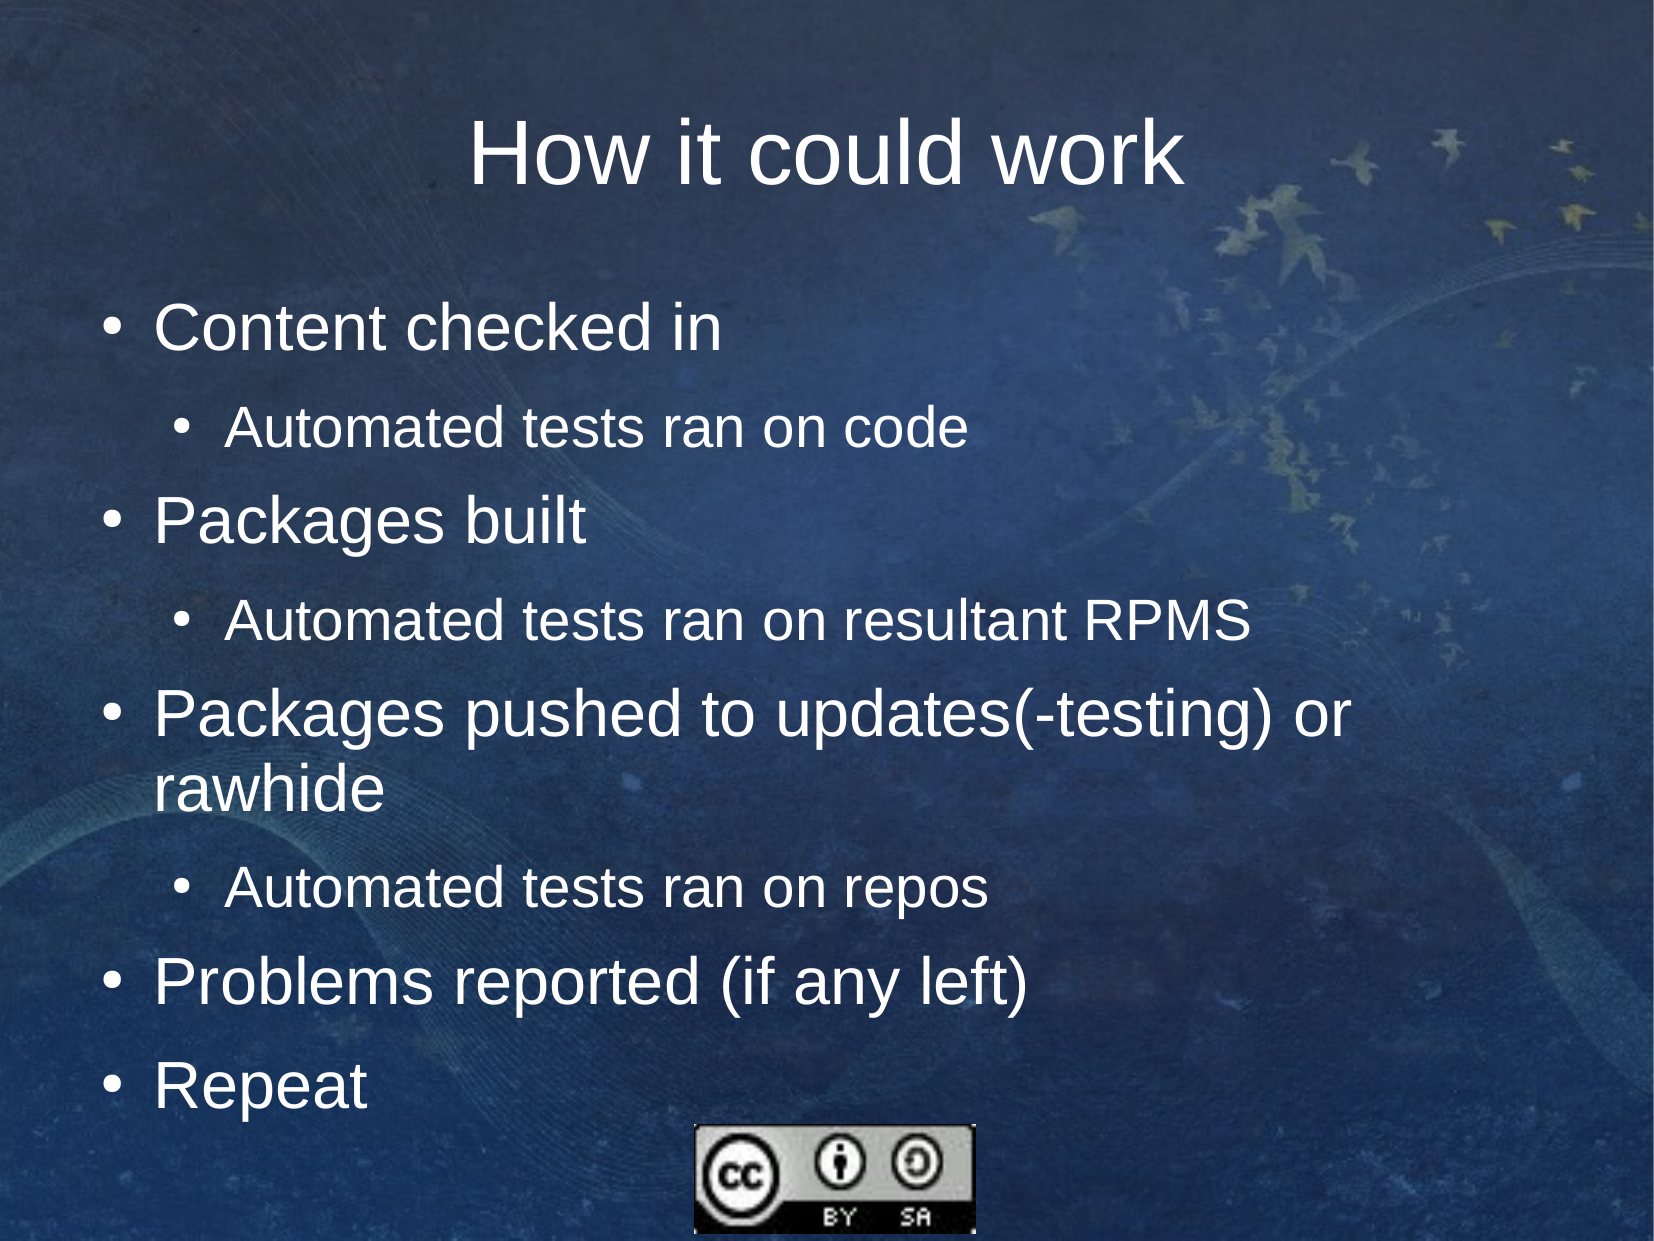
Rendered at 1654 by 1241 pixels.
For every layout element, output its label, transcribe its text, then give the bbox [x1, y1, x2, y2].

picture [0, 0, 1654, 1241]
title How it could work [82, 56, 1571, 250]
list Content checked in Automated tests ran on code Packages built Automated tests ran on resultant RPMS Packages pushed to updates(-testing) or rawhide Automated tests ran on repos Problems reported (if any left) Repeat [82, 290, 1571, 1123]
